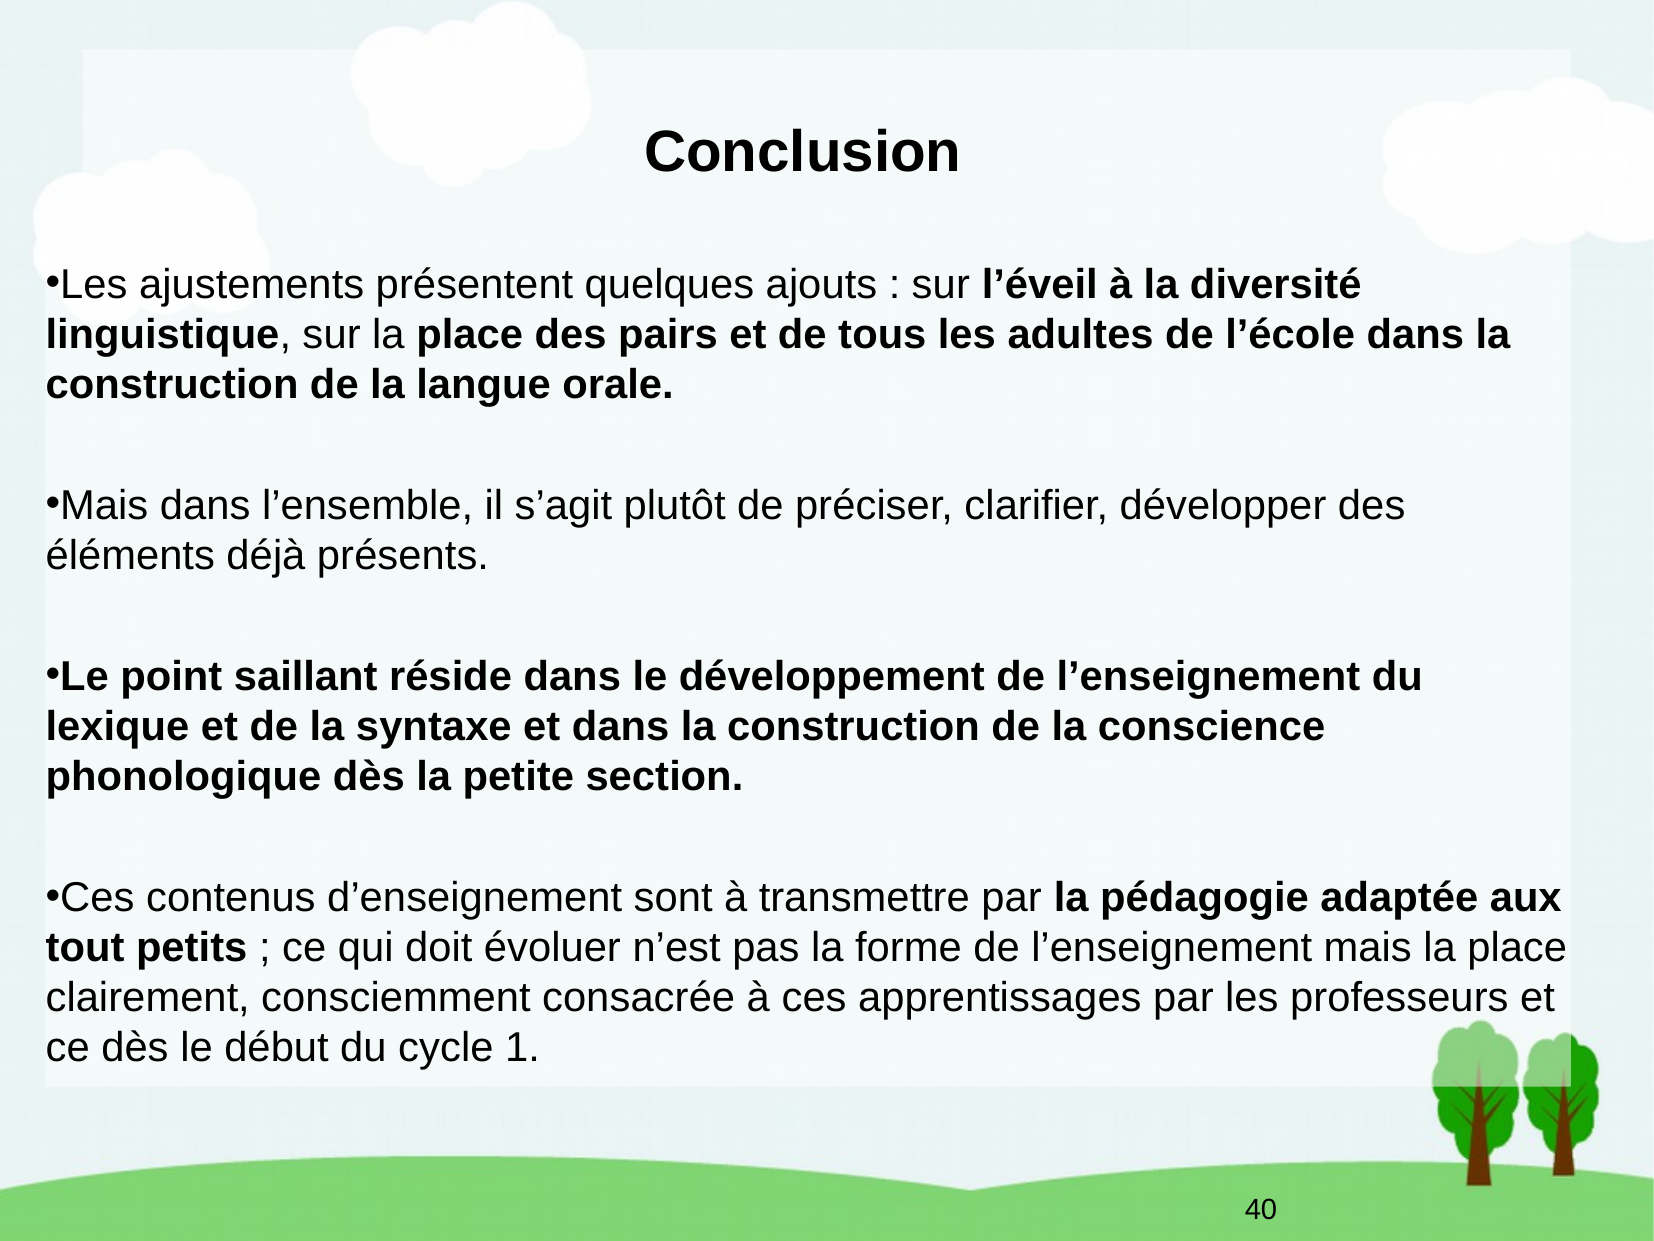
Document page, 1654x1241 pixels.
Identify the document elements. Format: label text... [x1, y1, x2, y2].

text_box <numéro> [1244, 1190, 1630, 1241]
list Les ajustements présentent quelques ajouts : sur l’éveil à la diversité linguistique, sur la place des pairs et de tous les adultes de l’école dans la construction de la langue orale. Mais dans l’ensemble, il s’agit plutôt de préciser, clarifier, développer des éléments déjà présents. Le point saillant réside dans le développement de l’enseignement du lexique et de la syntaxe et dans la construction de la conscience phonologique dès la petite section. Ces contenus d’enseignement sont à transmettre par la pédagogie adaptée aux tout petits ; ce qui doit évoluer n’est pas la forme de l’enseignement mais la place clairement, consciemment consacrée à ces apprentissages par les professeurs et ce dès le début du cycle 1. [45, 256, 1571, 1087]
picture [0, 0, 1654, 1241]
title Conclusion [82, 49, 1571, 256]
